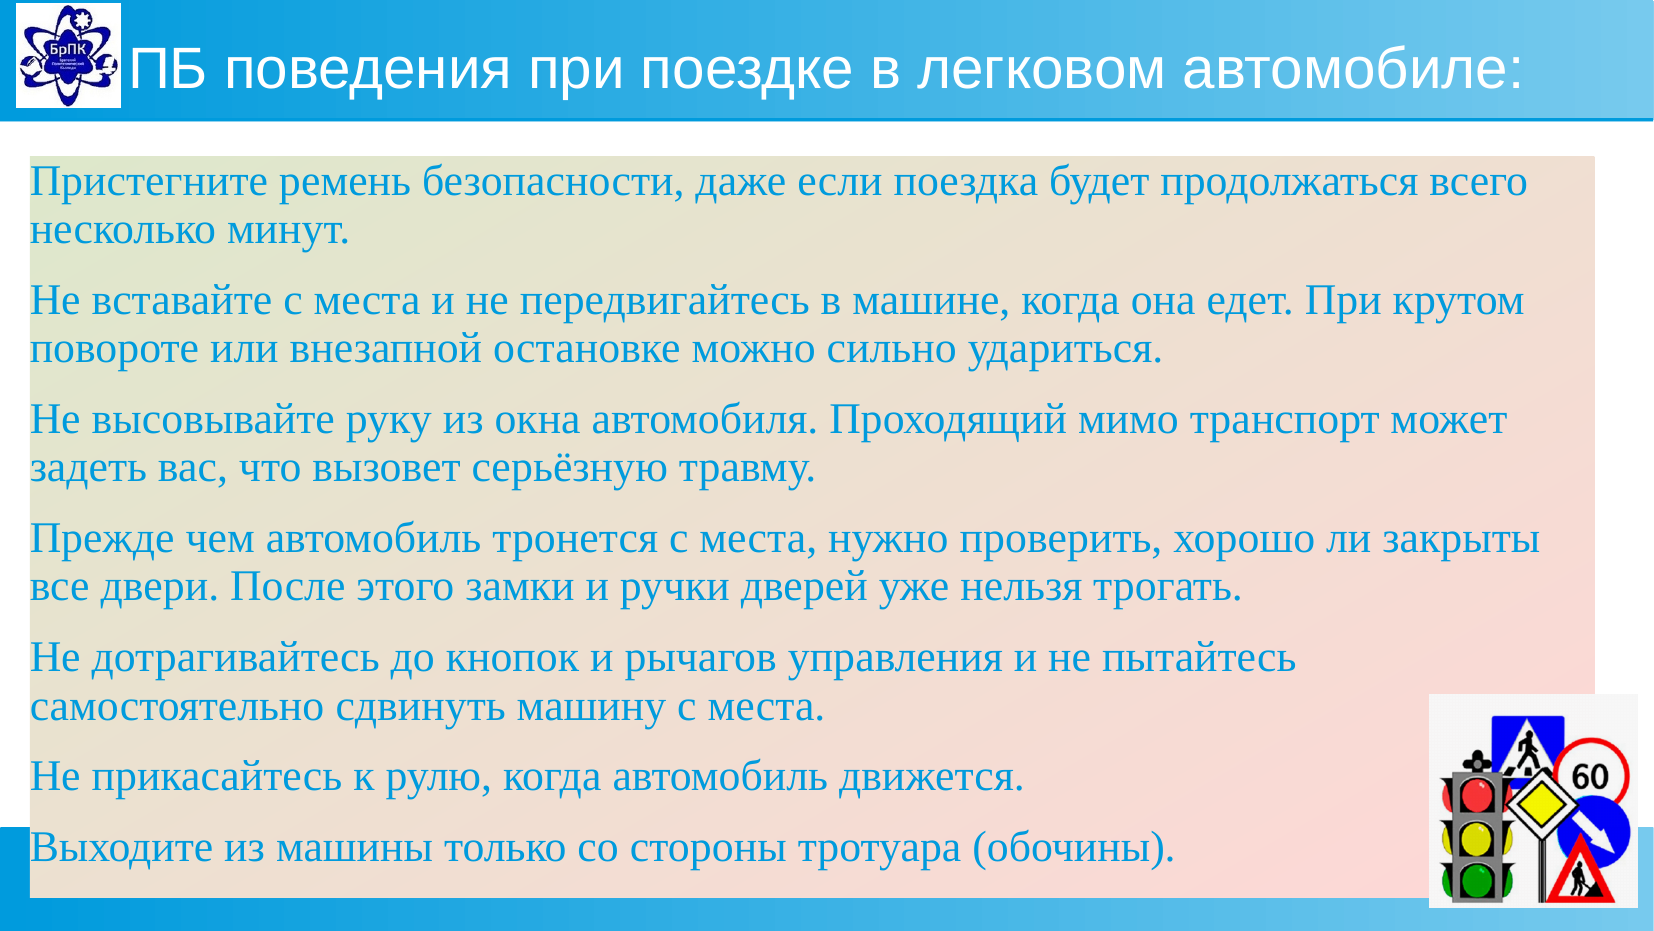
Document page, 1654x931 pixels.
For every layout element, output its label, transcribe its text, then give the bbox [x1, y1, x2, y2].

picture [17, 4, 120, 107]
title ПБ поведения при поездке в легковом автомобиле: [121, 29, 1595, 108]
picture [1429, 694, 1638, 908]
list Пристегните ремень безопасности, даже если поездка будет продолжаться всего несколько минут. Не вставайте с места и не передвигайтесь в машине, когда она едет. При крутом повороте или внезапной остановке можно сильно удариться. Не высовывайте руку из окна автомобиля. Проходящий мимо транспорт может задеть вас, что вызовет серьёзную травму. Прежде чем автомобиль тронется с места, нужно проверить, хорошо ли закрыты все двери. После этого замки и ручки дверей уже нельзя трогать. Не дотрагивайтесь до кнопок и рычагов управления и не пытайтесь самостоятельно сдвинуть машину с места. Не прикасайтесь к рулю, когда автомобиль движется. Выходите из машины только со стороны тротуара (обочины). [29, 156, 1595, 898]
